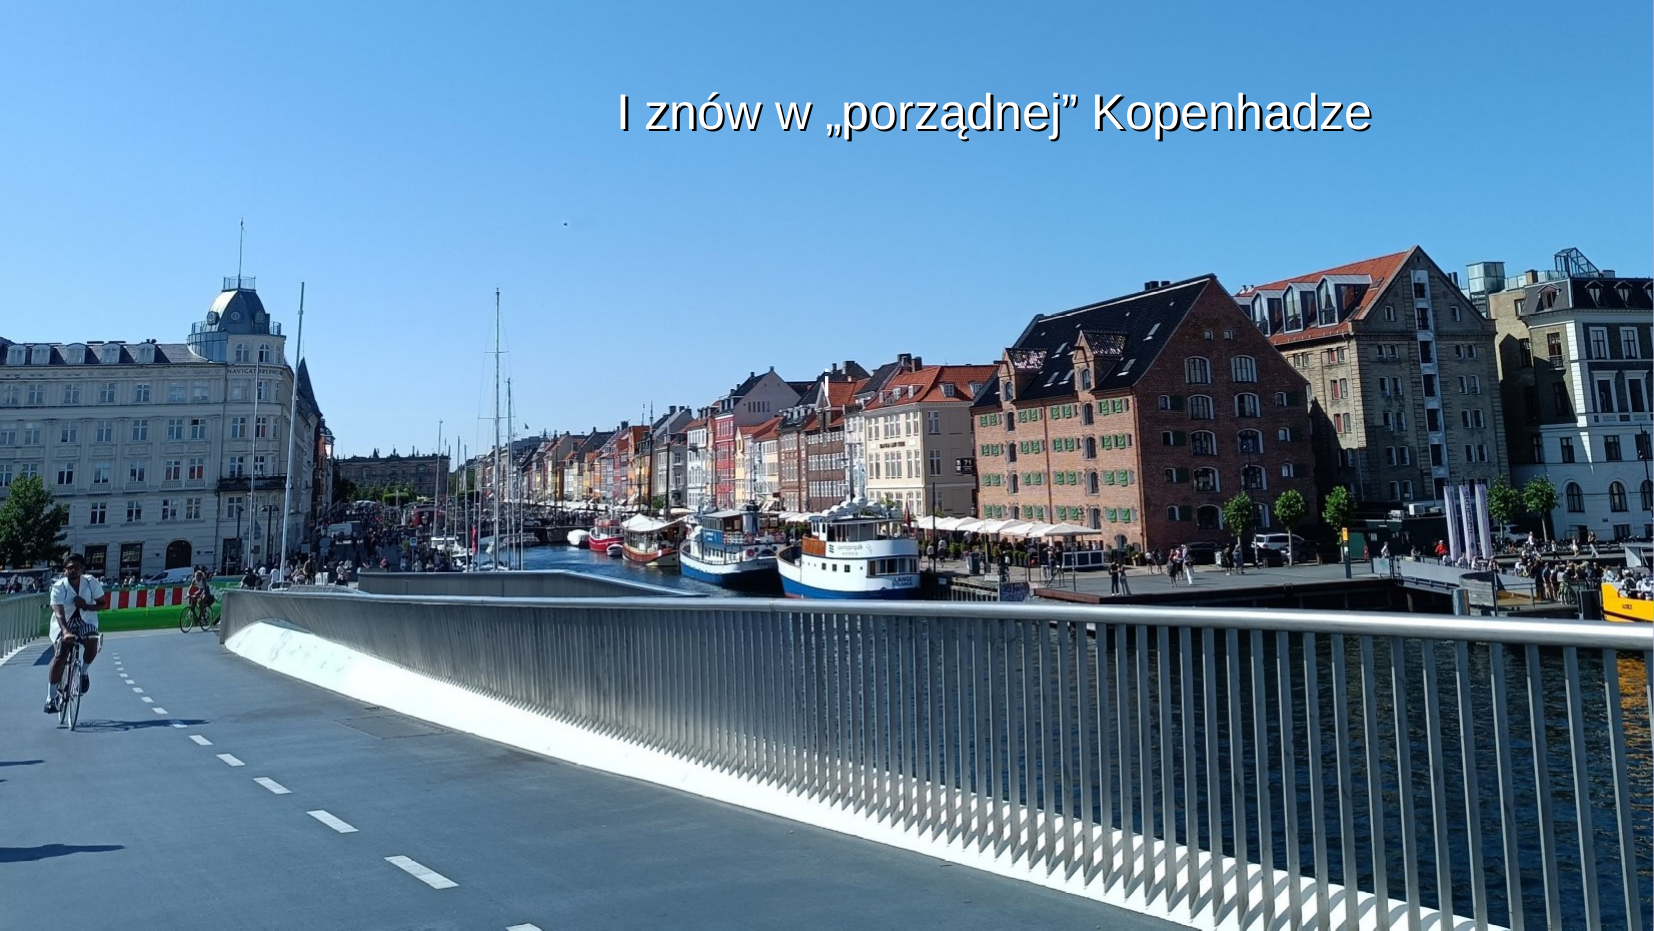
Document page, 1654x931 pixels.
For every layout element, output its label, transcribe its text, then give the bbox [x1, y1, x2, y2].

text_box I znów w „porządnej” Kopenhadze [602, 77, 1388, 148]
picture [0, 0, 1654, 931]
